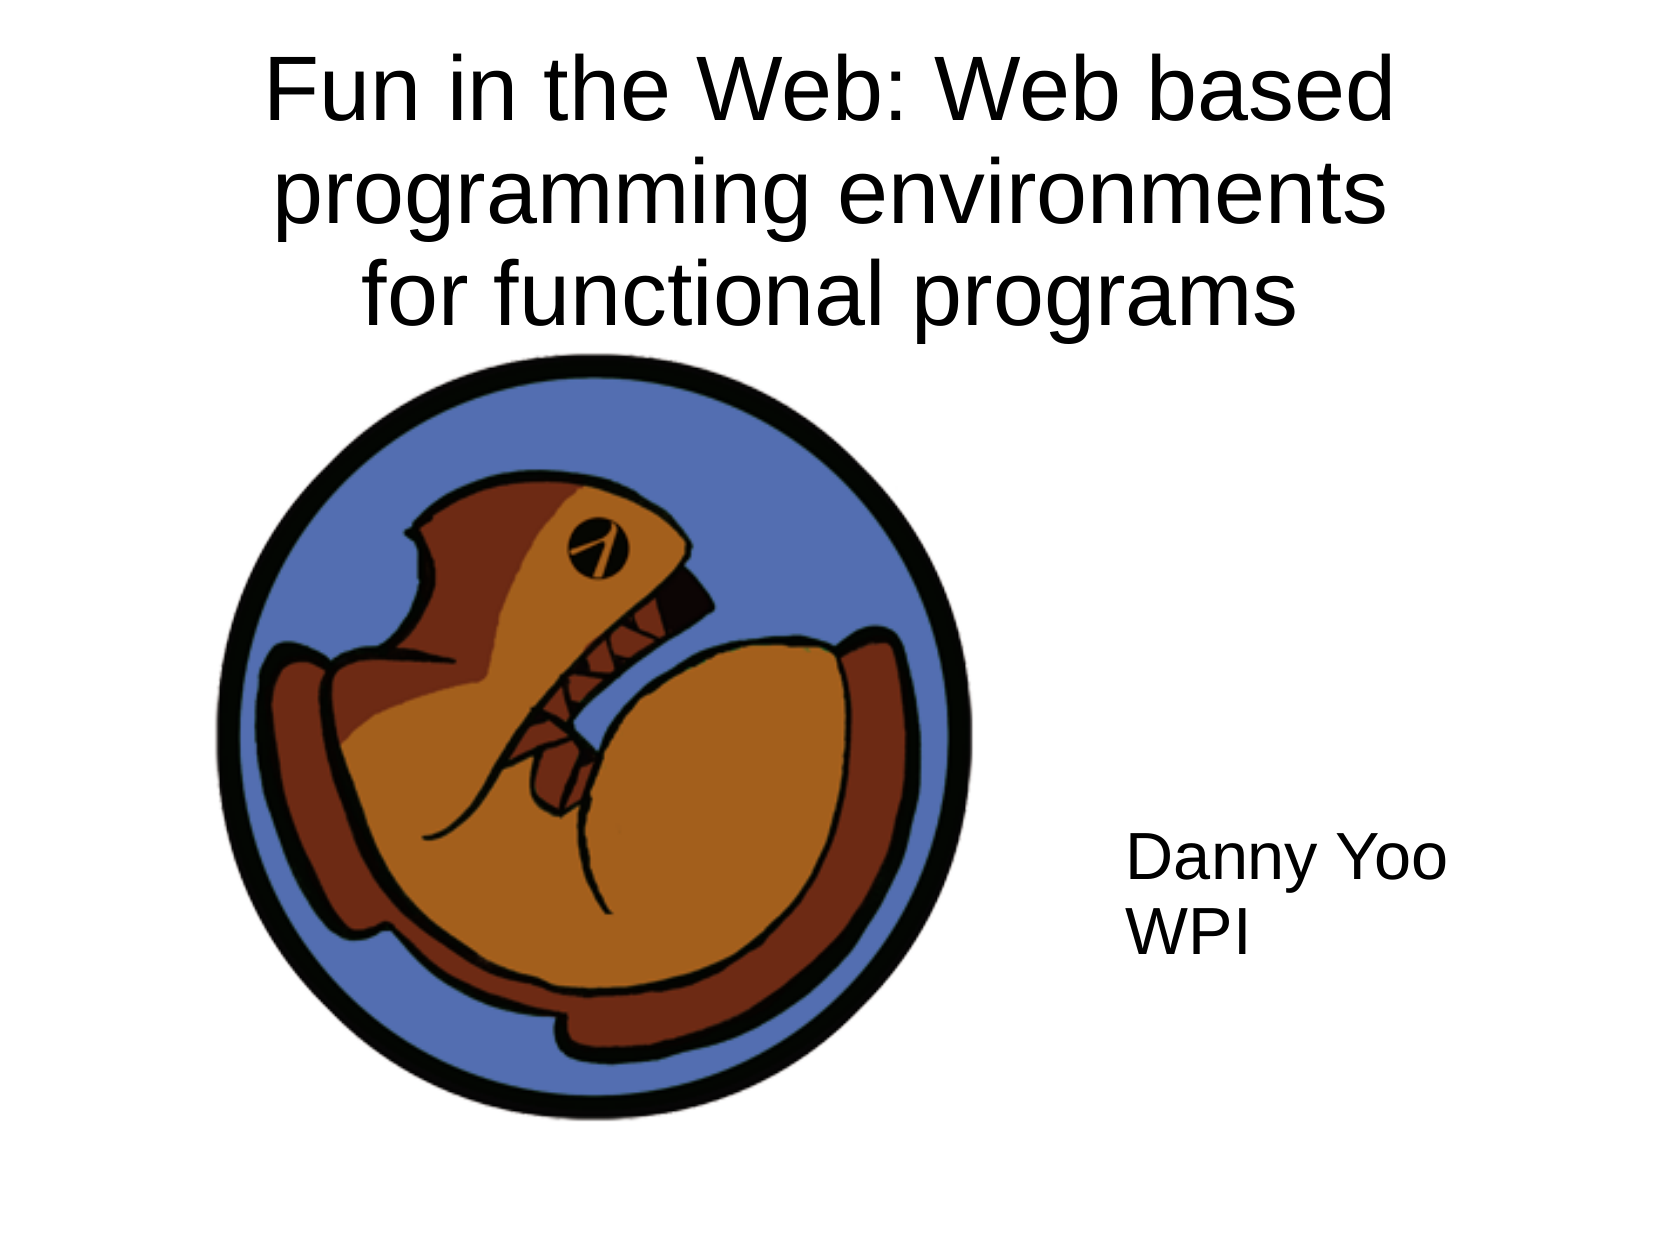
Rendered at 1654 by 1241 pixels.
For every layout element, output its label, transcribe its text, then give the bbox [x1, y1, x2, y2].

picture [112, 299, 1051, 1179]
title Fun in the Web: Web based programming environments for functional programs [86, 37, 1576, 346]
text_box Danny Yoo WPI [1111, 811, 1464, 977]
